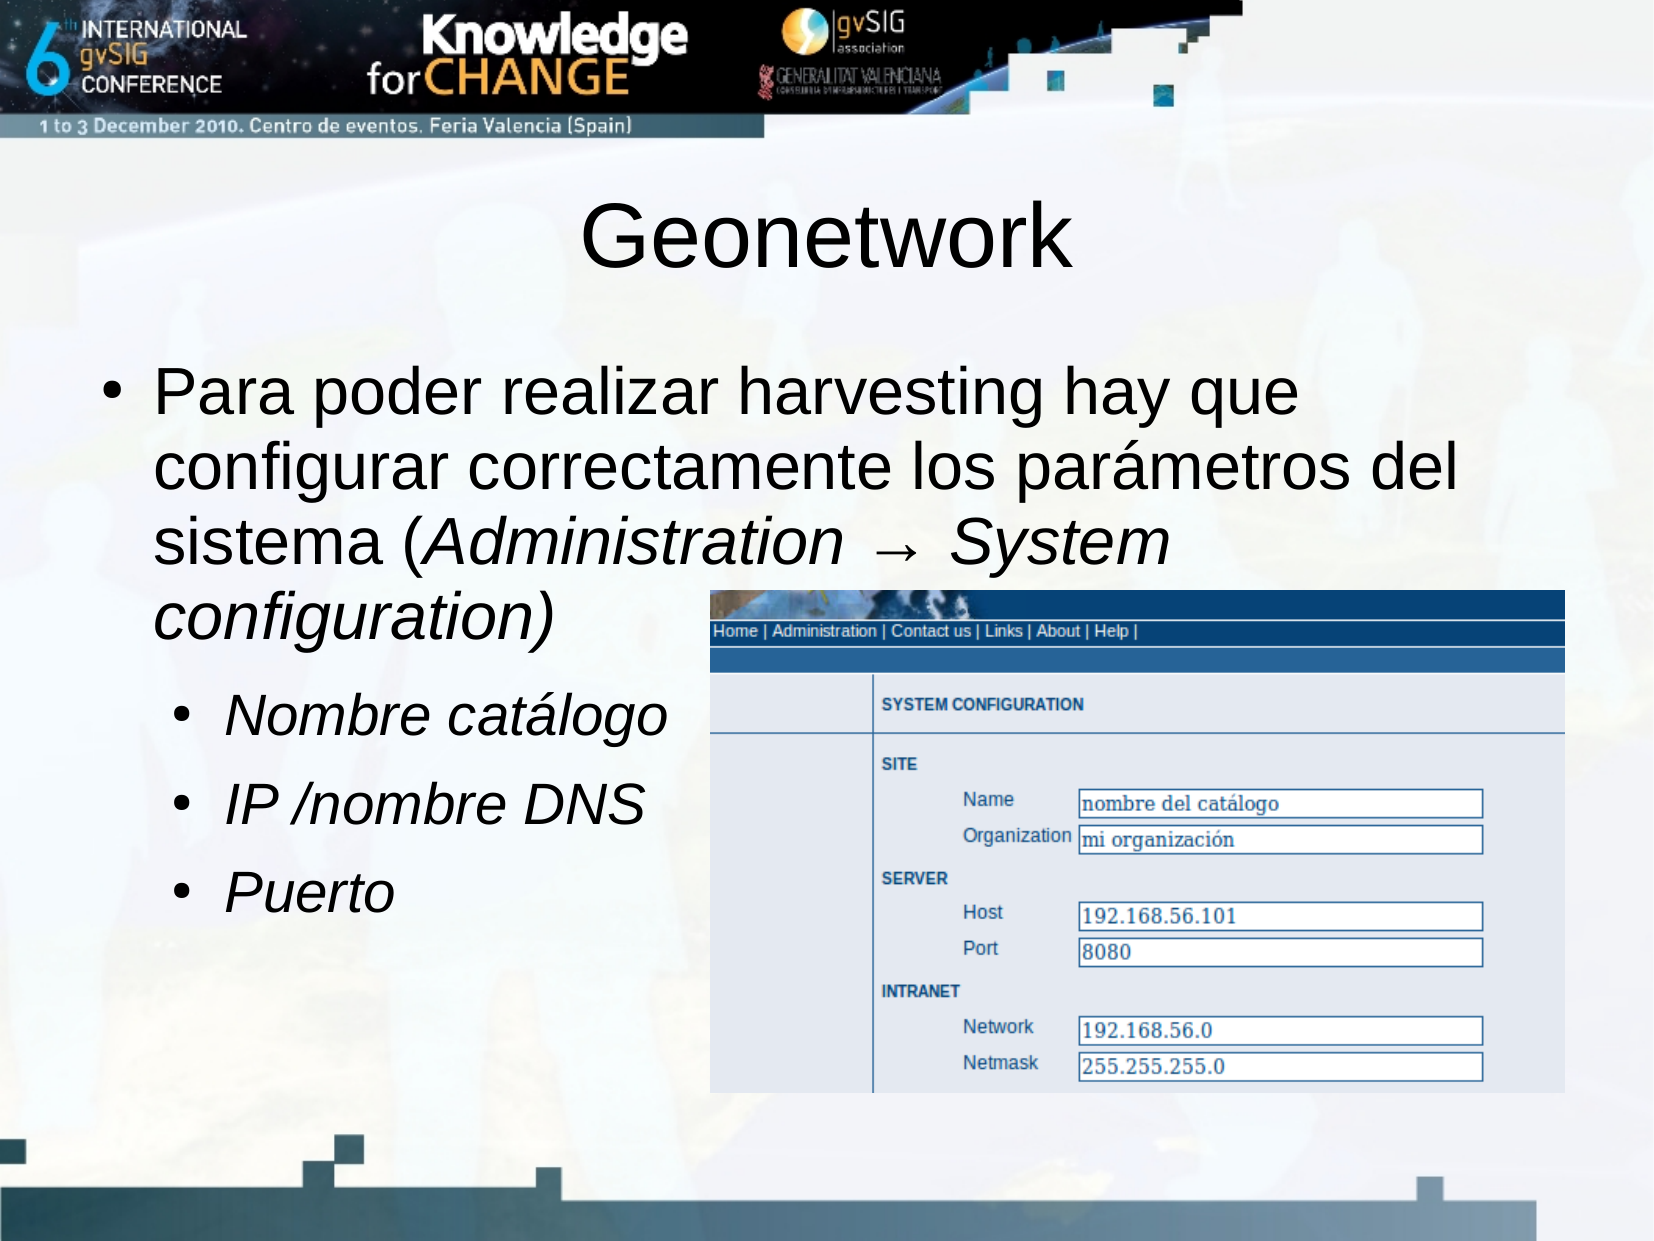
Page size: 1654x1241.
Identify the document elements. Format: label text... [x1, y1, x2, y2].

title Geonetwork [82, 155, 1571, 318]
picture [0, 0, 1654, 1241]
list Para poder realizar harvesting hay que configurar correctamente los parámetros del sistema (Administration → System configuration) Nombre catálogo IP /nombre DNS Puerto [82, 354, 1571, 1173]
